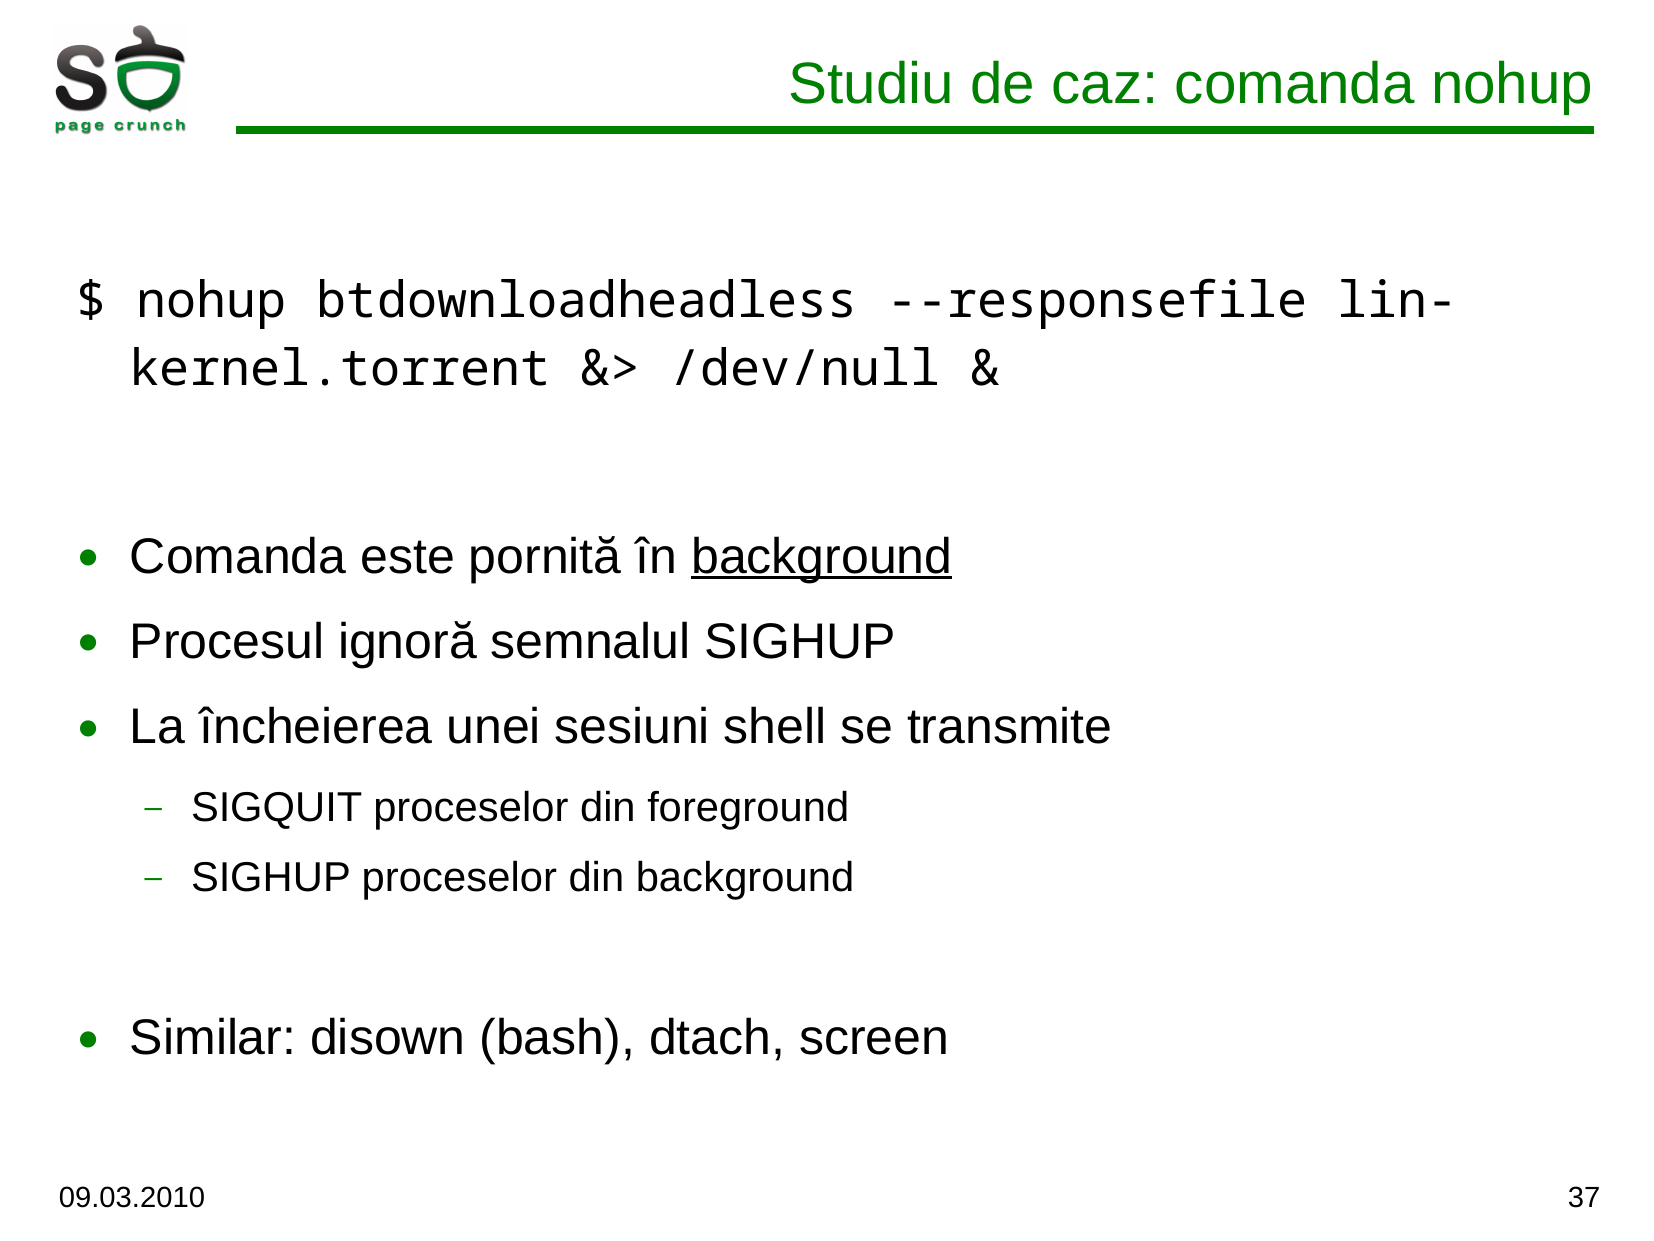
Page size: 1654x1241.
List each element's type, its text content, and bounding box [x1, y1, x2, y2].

list $ nohup btdownloadheadless --responsefile lin-kernel.torrent &> /dev/null & Comanda este pornită în background Procesul ignoră semnalul SIGHUP La încheierea unei sesiuni shell se transmite SIGQUIT proceselor din foreground SIGHUP proceselor din background Similar: disown (bash), dtach, screen [59, 177, 1595, 1152]
picture [53, 23, 188, 136]
title Studiu de caz: comanda nohup [236, 49, 1595, 119]
